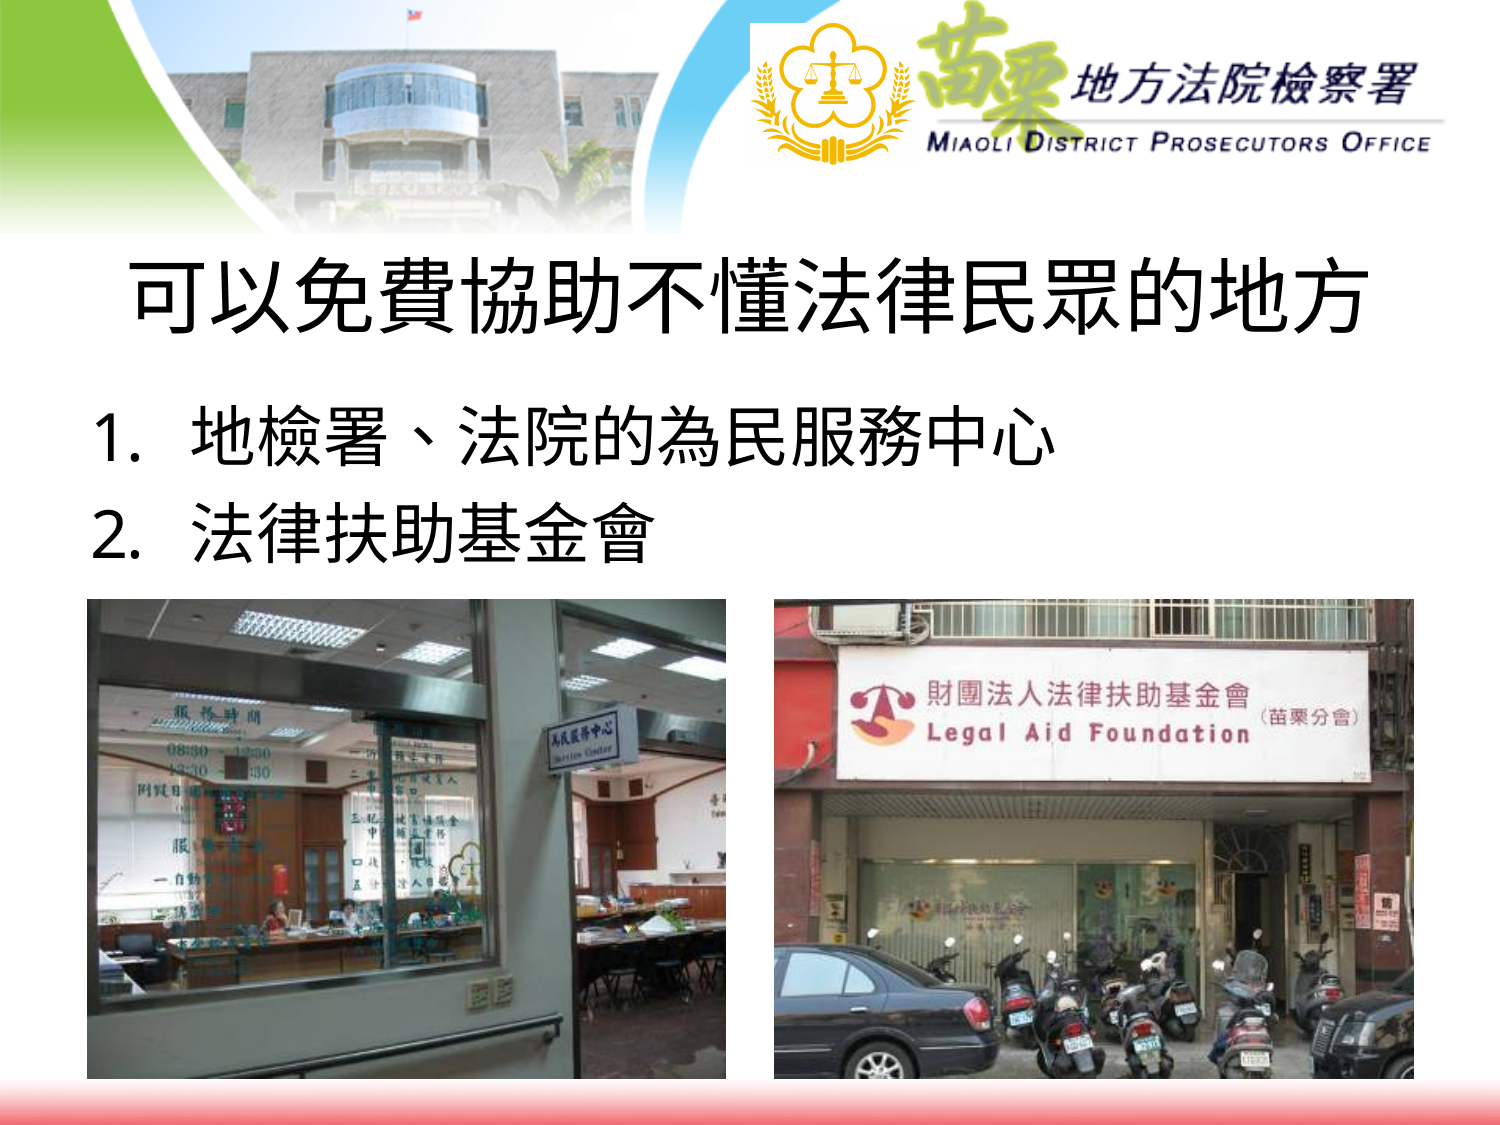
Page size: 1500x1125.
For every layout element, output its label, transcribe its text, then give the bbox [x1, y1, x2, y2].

picture [774, 600, 1414, 1079]
picture [87, 600, 726, 1079]
title 可以免費協助不懂法律民眾的地方 [75, 200, 1426, 387]
list 地檢署、法院的為民服務中心 法律扶助基金會 [75, 387, 1426, 1038]
